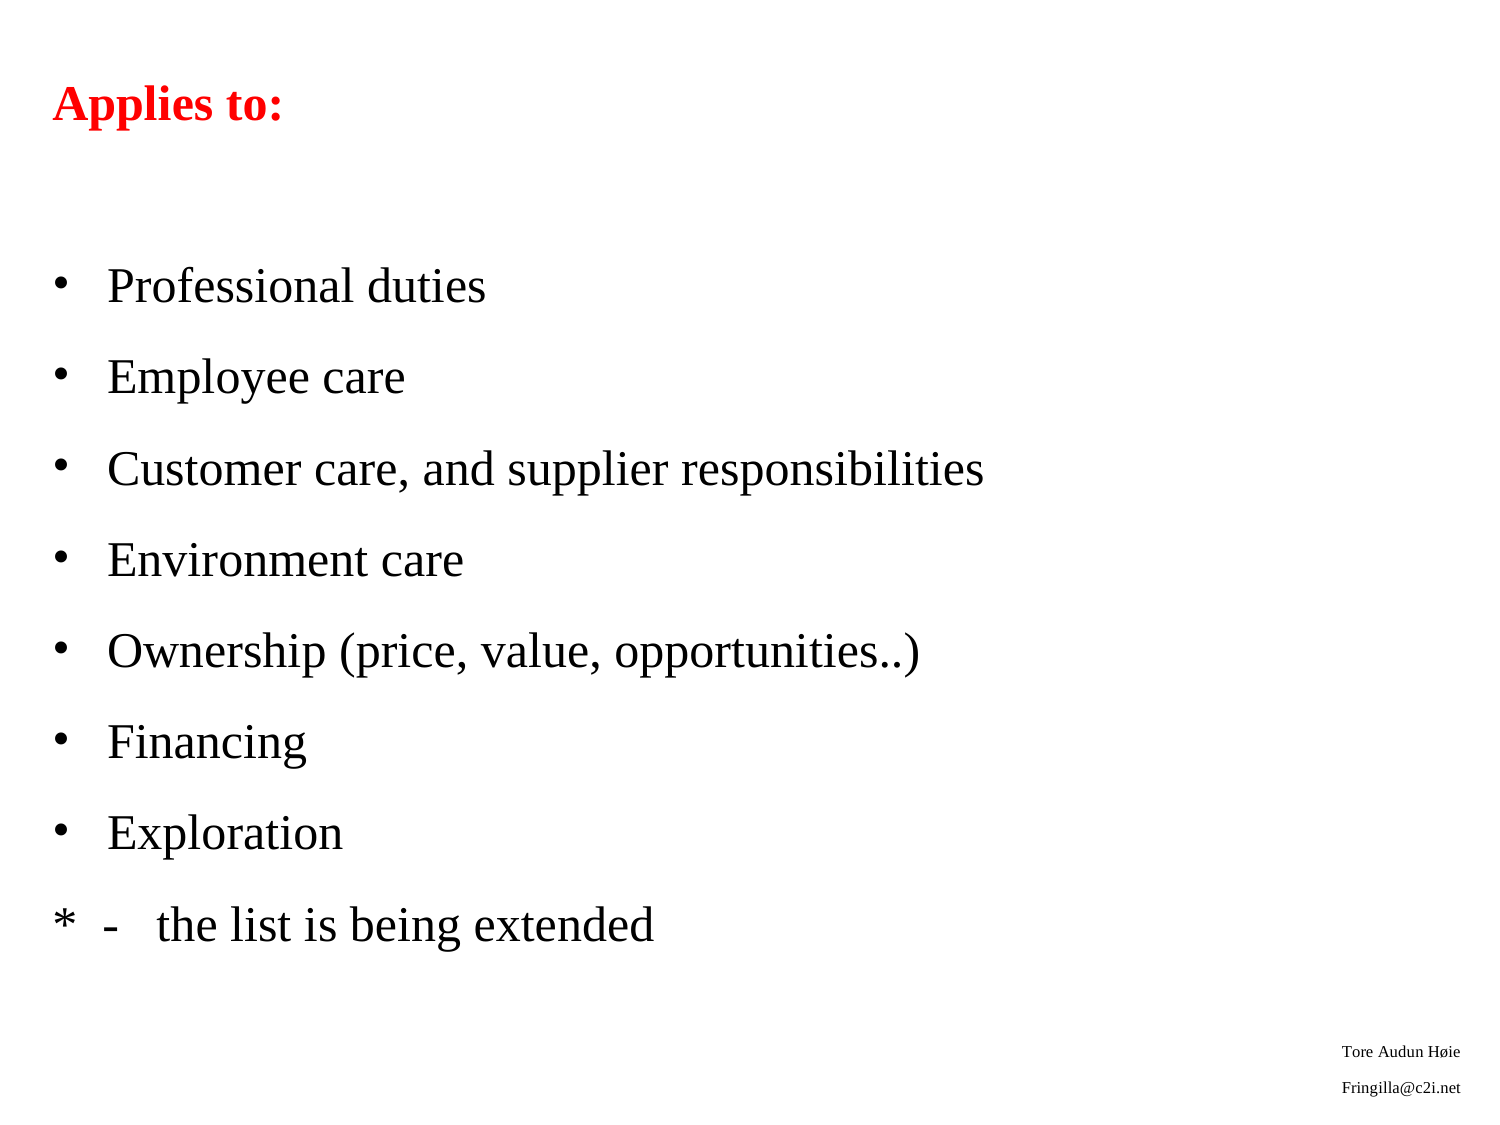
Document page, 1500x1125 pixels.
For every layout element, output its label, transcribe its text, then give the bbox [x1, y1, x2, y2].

text_box Tore Audun Høie Fringilla@c2i.net [1327, 1033, 1500, 1105]
text_box Applies to: Professional duties Employee care Customer care, and supplier responsibilities Environment care Ownership (price, value, opportunities..) Financing Exploration * - the list is being extended [37, 62, 1500, 1051]
